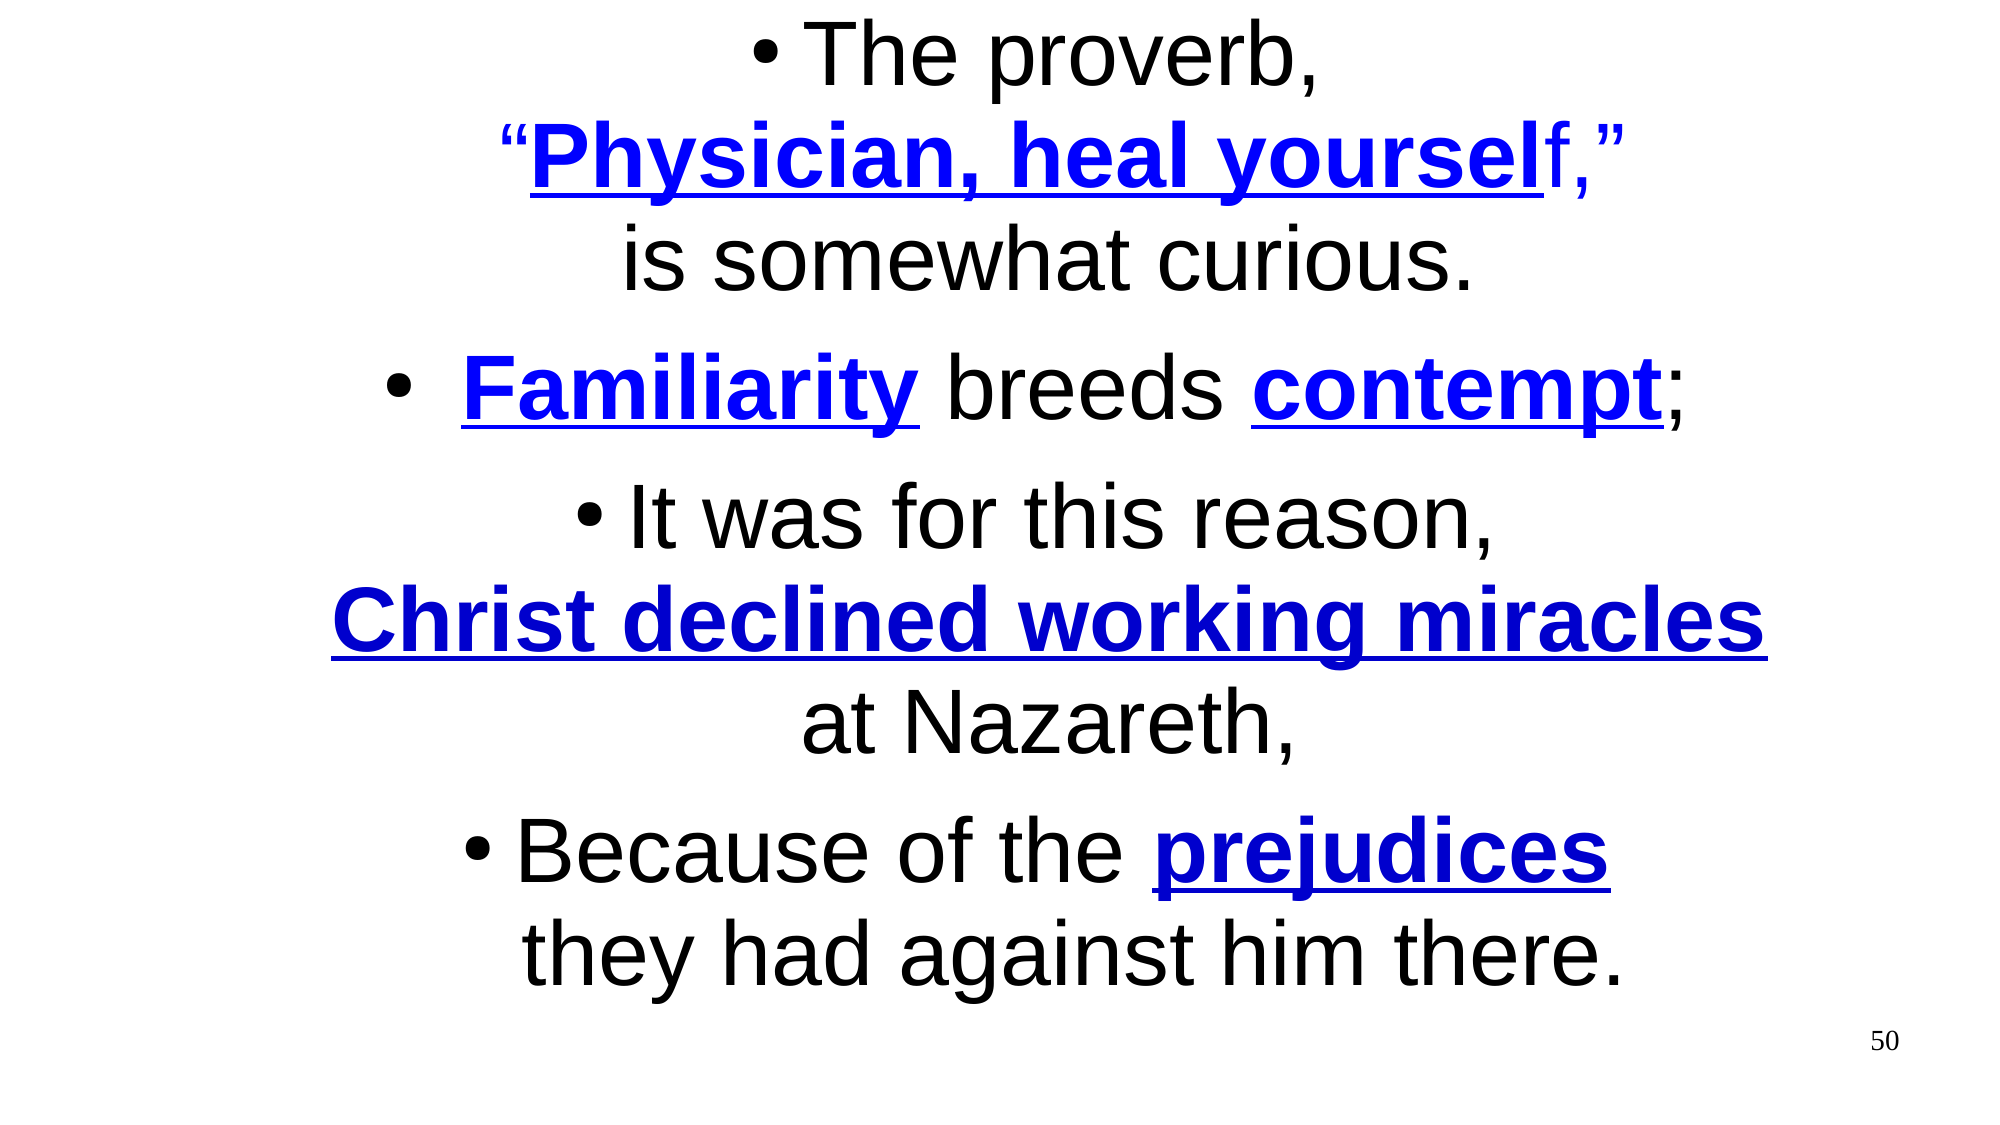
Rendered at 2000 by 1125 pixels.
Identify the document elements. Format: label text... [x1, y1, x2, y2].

list The proverb, “Physician, heal yourself,” is somewhat curious. Familiarity breeds contempt; It was for this reason, Christ declined working miracles at Nazareth, Because of the prejudices they had against him there. [29, 2, 2000, 1125]
